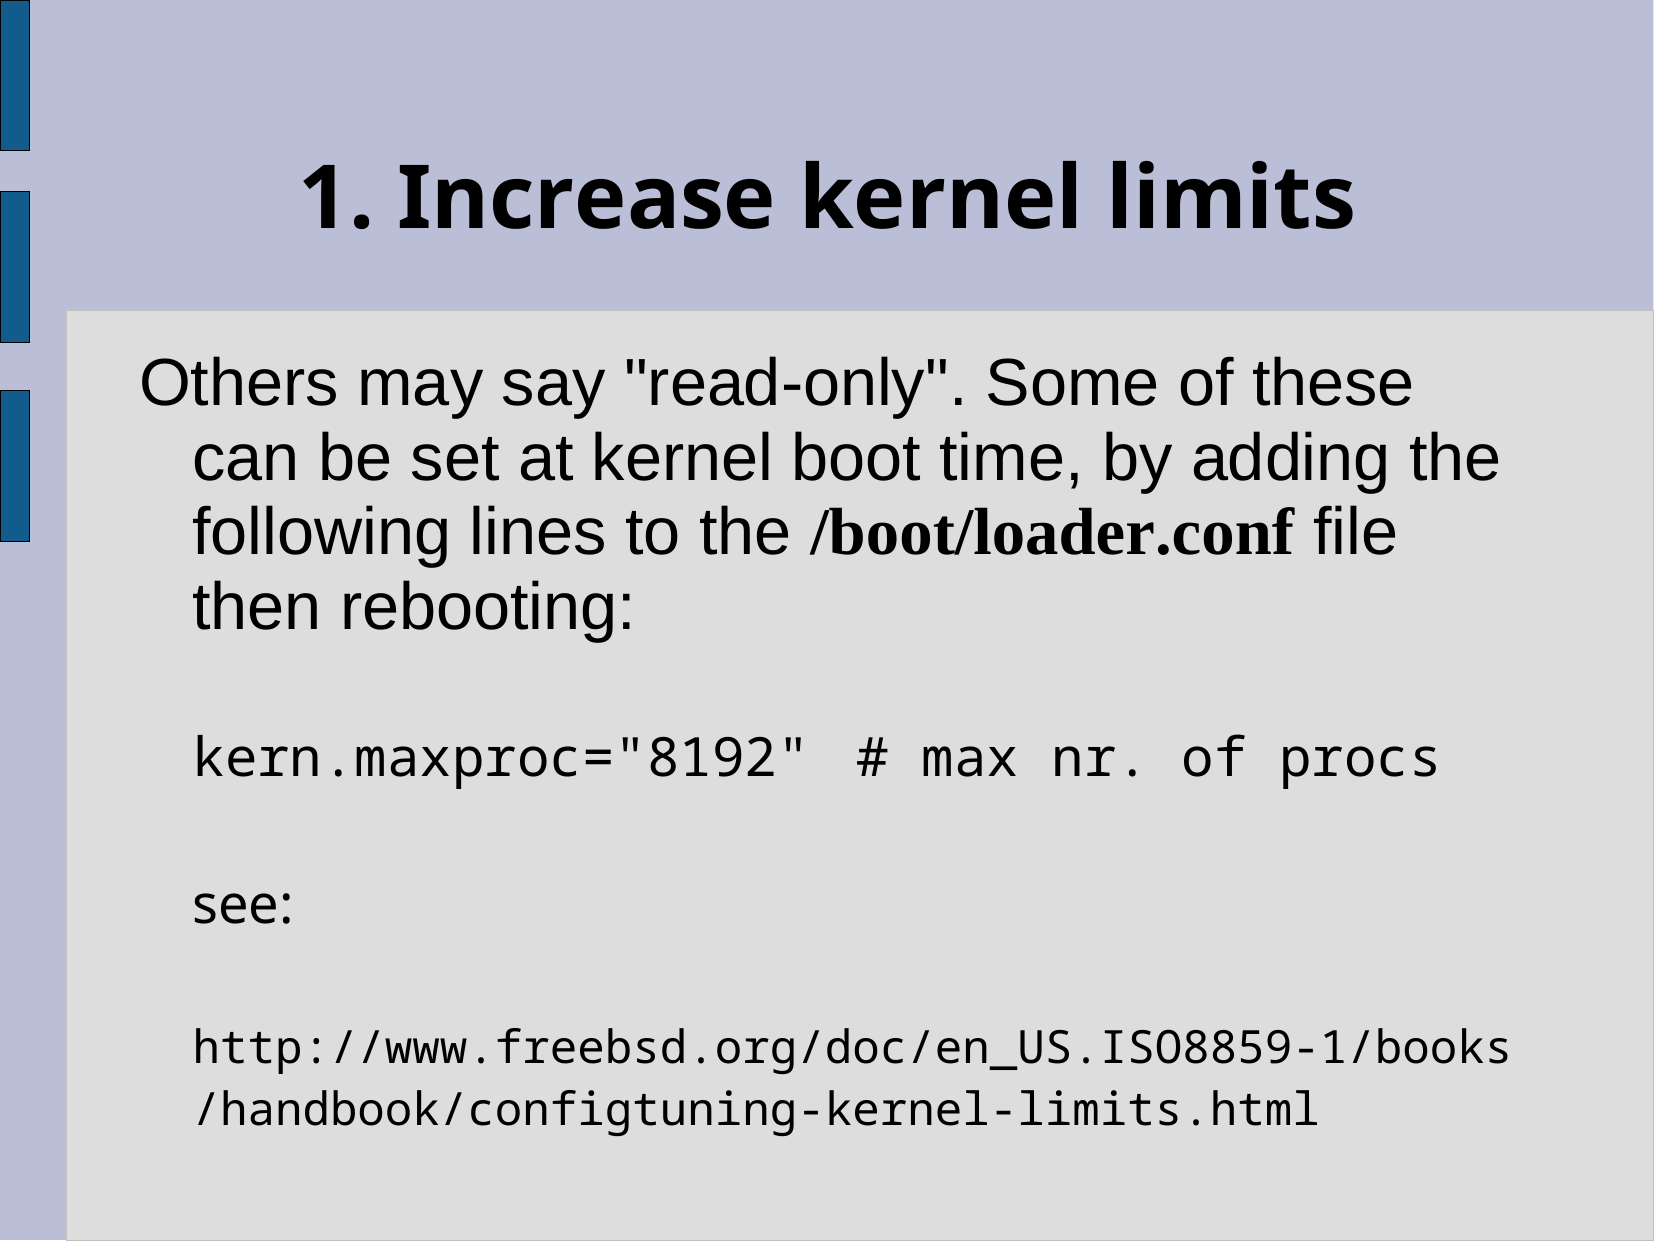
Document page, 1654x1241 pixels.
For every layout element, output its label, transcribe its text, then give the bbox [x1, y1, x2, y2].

title 1. Increase kernel limits [121, 91, 1534, 299]
list Others may say "read-only". Some of these can be set at kernel boot time, by adding the following lines to the /boot/loader.conf file then rebooting: kern.maxproc="8192" # max nr. of procs see: http://www.freebsd.org/doc/en_US.ISO8859-1/books/handbook/configtuning-kernel-limits.html [121, 344, 1534, 1127]
